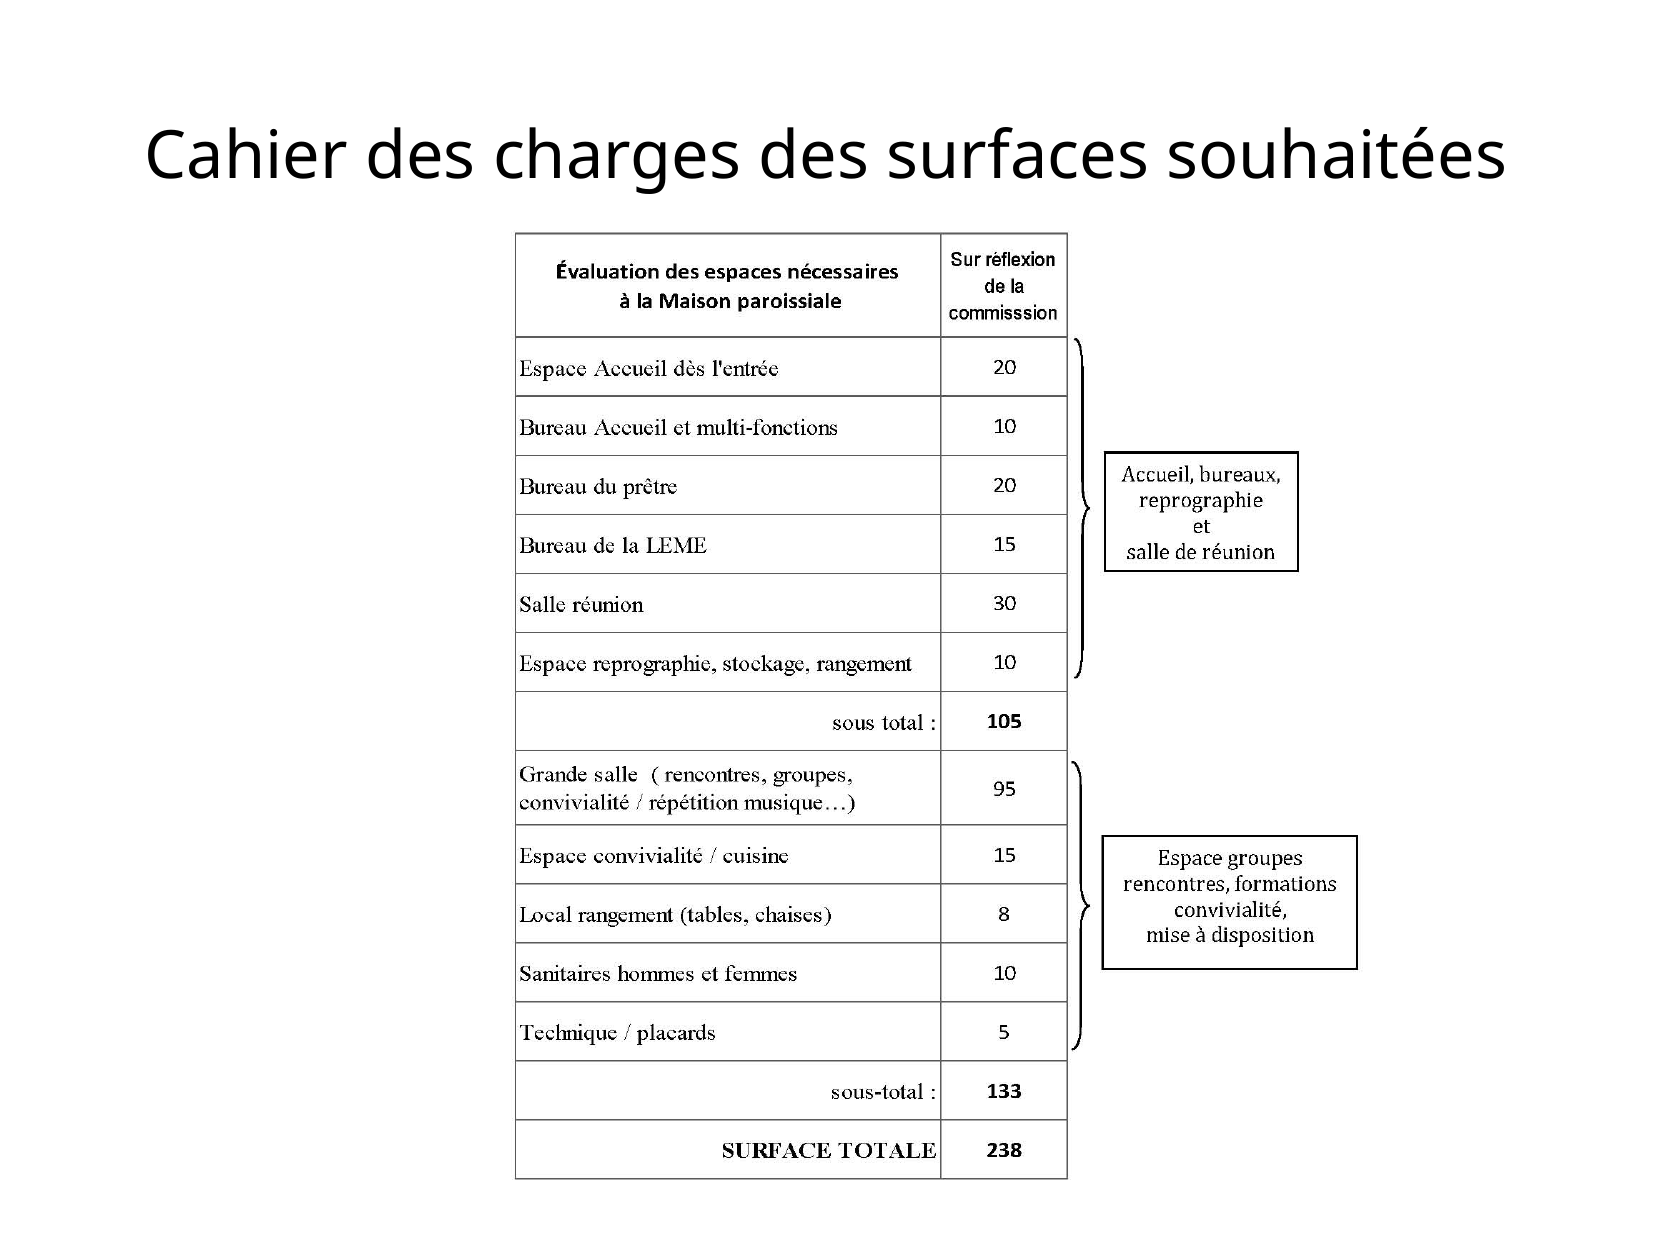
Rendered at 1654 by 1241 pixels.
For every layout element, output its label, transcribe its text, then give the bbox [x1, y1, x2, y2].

picture [248, 209, 1430, 1217]
title Cahier des charges des surfaces souhaitées [82, 49, 1571, 257]
